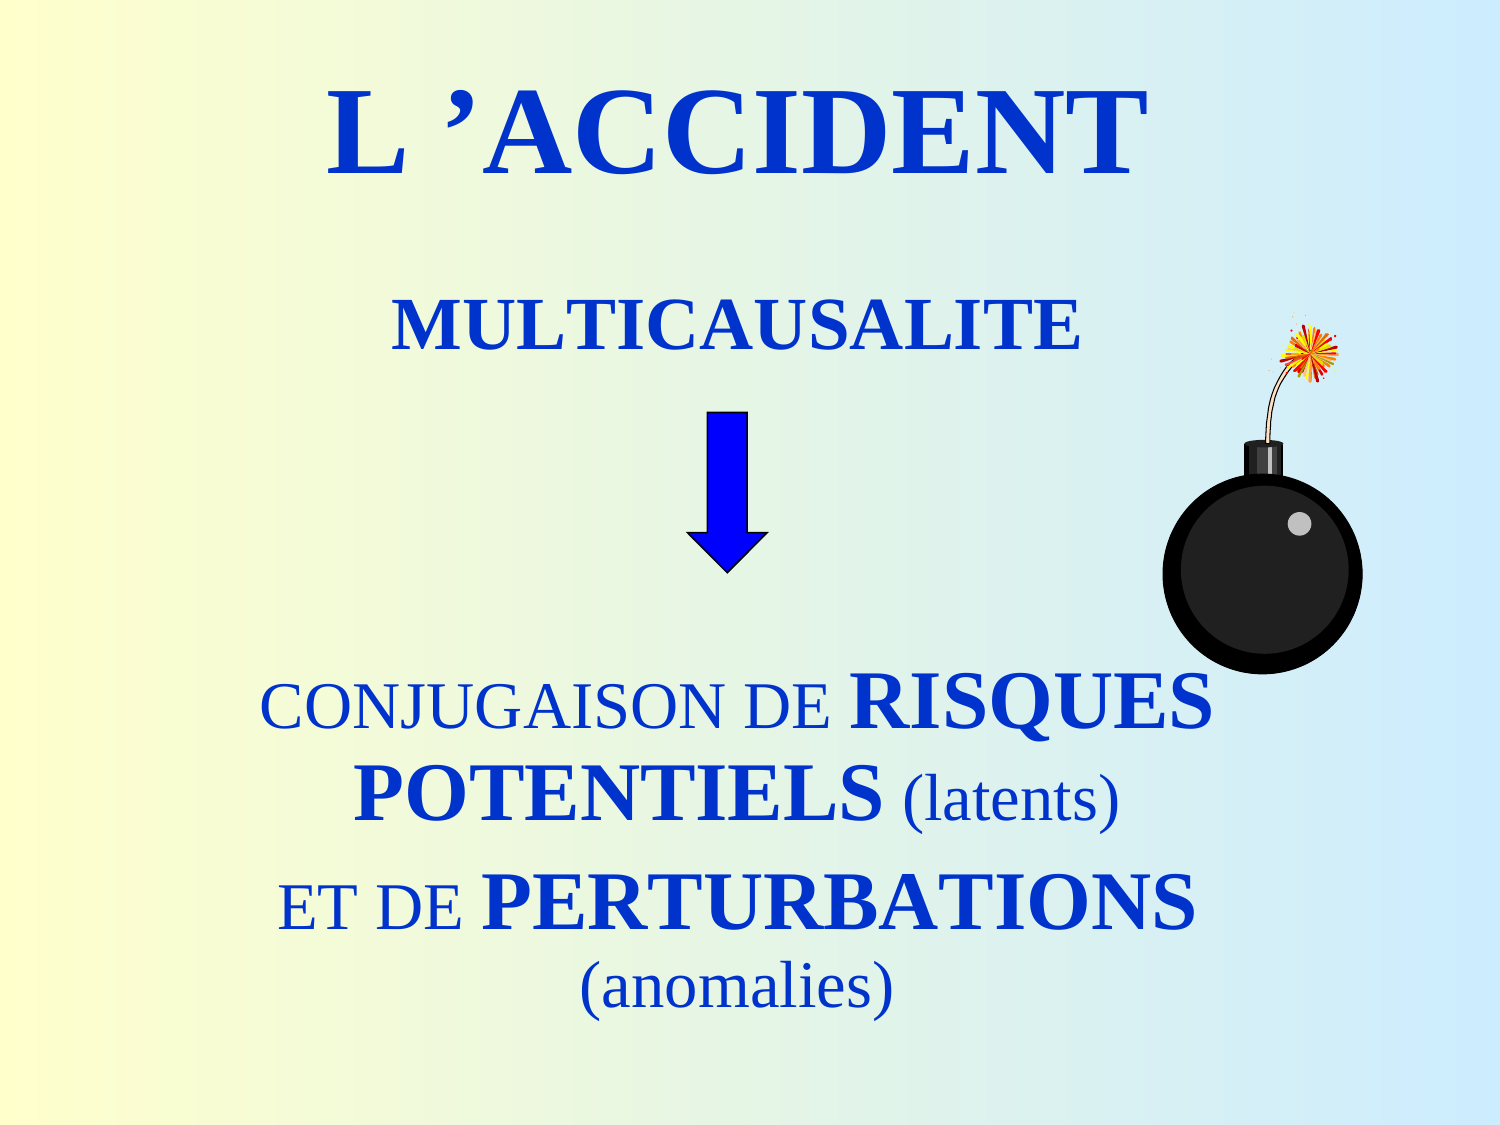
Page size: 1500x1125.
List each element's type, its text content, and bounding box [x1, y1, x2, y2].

title L ’ACCIDENT [99, 37, 1375, 225]
picture [1162, 312, 1363, 675]
subtitle MULTICAUSALITE CONJUGAISON DE RISQUES POTENTIELS (latents) ET DE PERTURBATIONS (anomalies) [212, 275, 1263, 1084]
text_box [687, 412, 768, 573]
